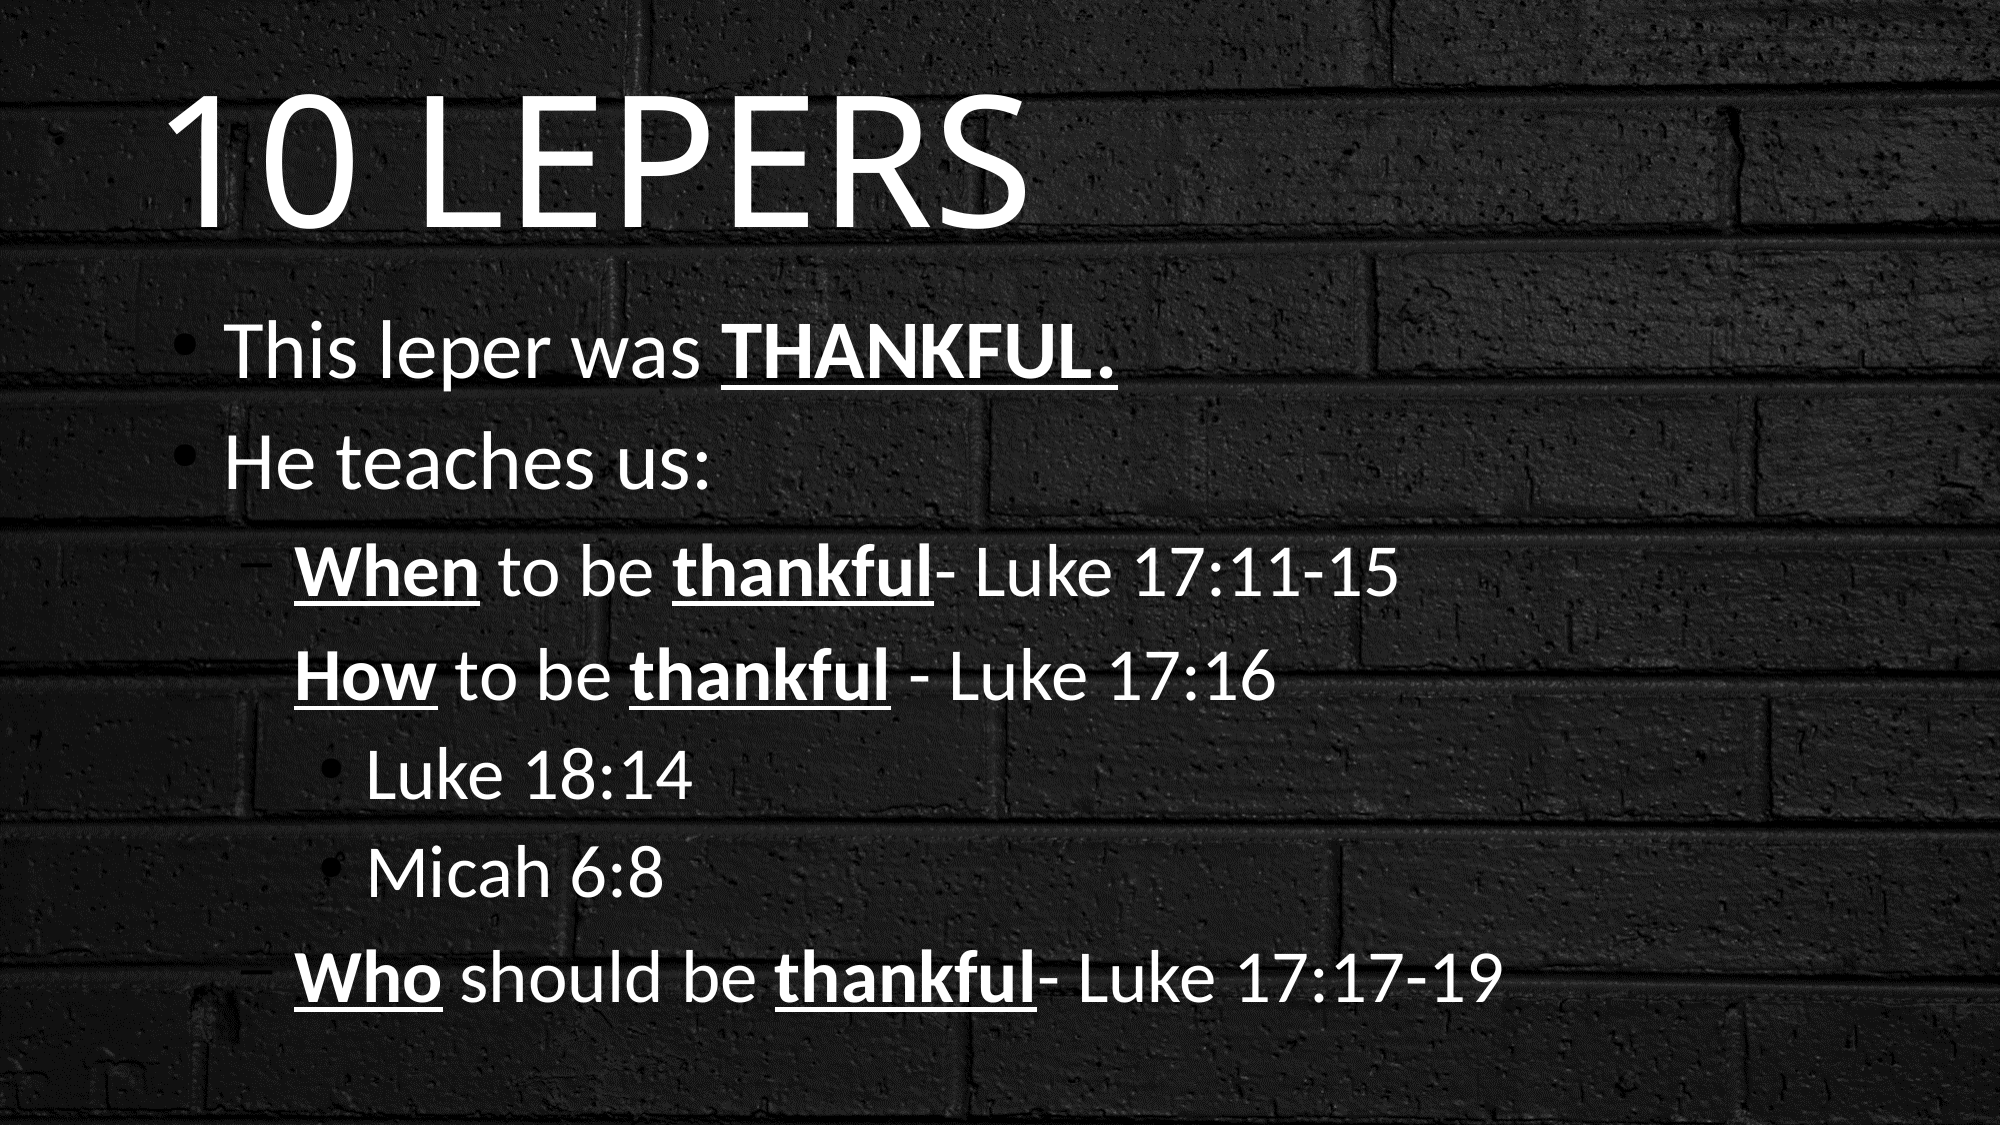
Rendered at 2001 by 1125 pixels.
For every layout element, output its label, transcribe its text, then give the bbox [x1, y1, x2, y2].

list This leper was THANKFUL. He teaches us: When to be thankful- Luke 17:11-15 How to be thankful - Luke 17:16 Luke 18:14 Micah 6:8 Who should be thankful- Luke 17:17-19 [137, 299, 1863, 1014]
title 10 LEPERS [137, 59, 1863, 278]
picture [0, 0, 2000, 1125]
